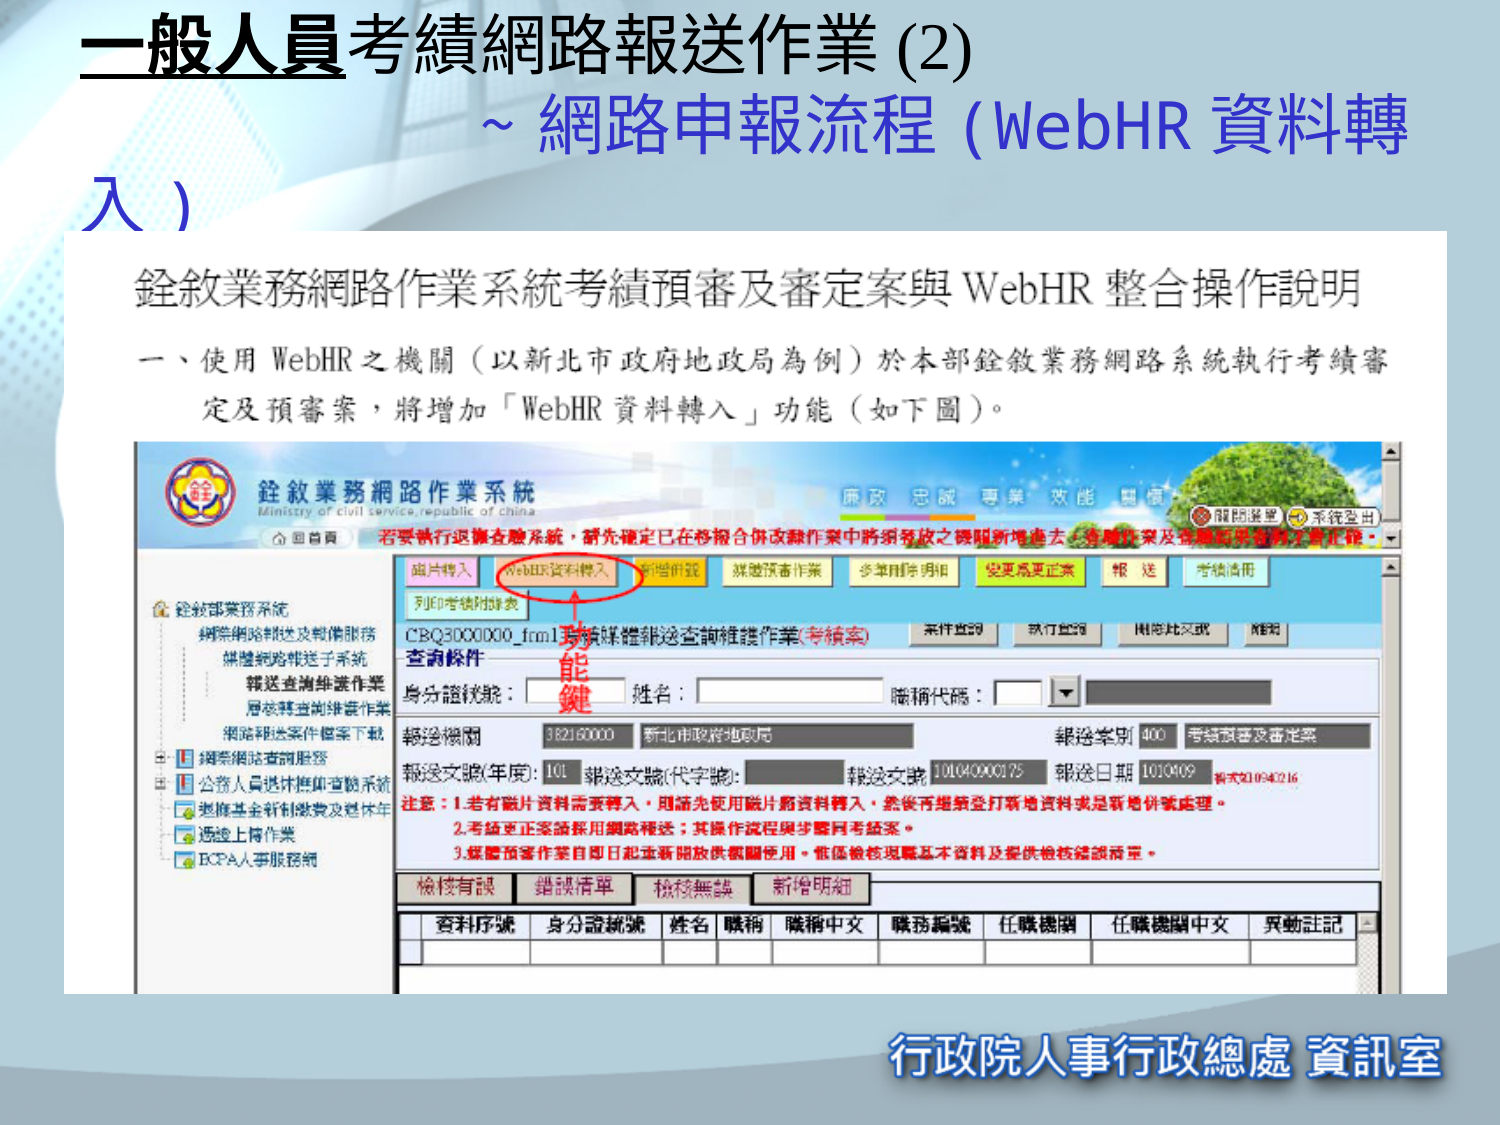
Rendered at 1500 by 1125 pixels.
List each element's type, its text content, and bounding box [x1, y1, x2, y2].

picture [0, 0, 1500, 1125]
text_box 一般人員考績網路報送作業(2) ~網路申報流程(WebHR資料轉入) [64, 66, 1447, 179]
